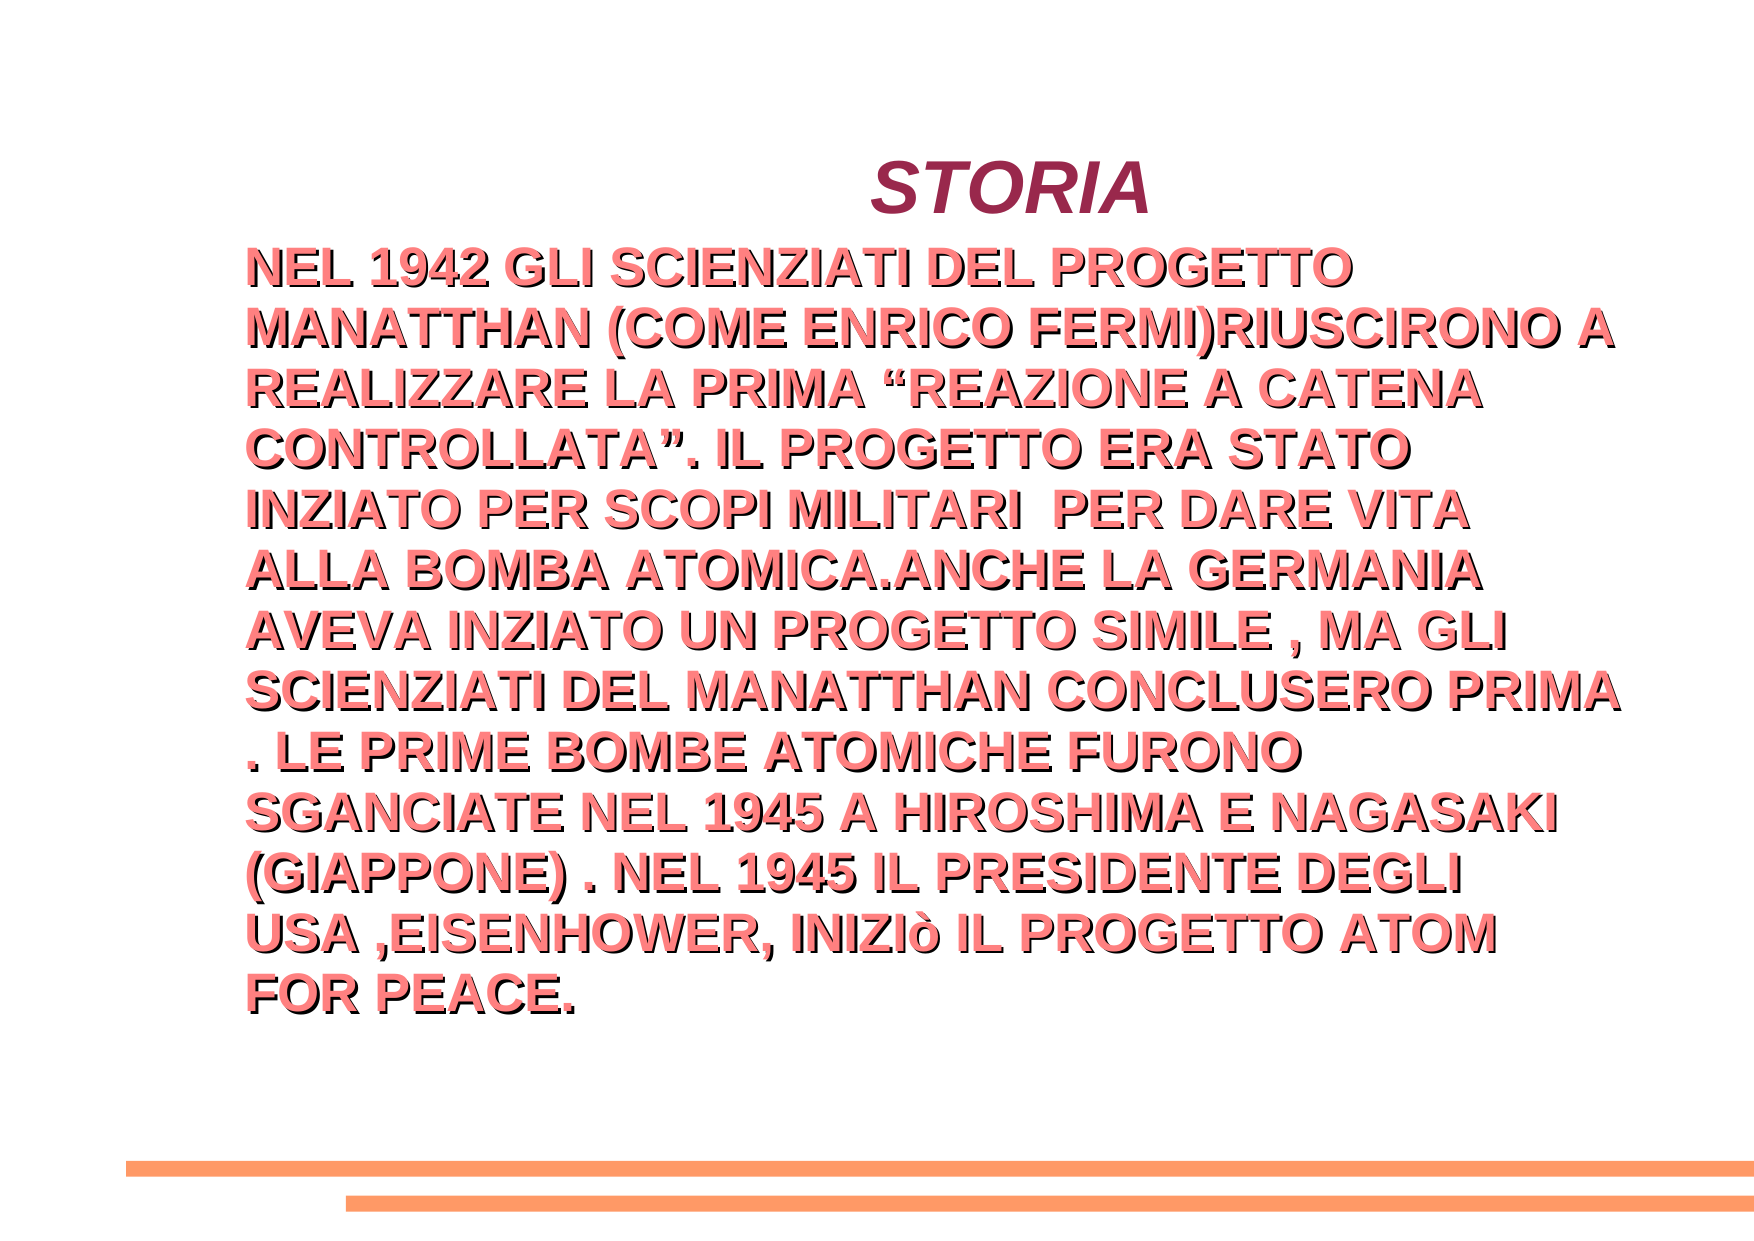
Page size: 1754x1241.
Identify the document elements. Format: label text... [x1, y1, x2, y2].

title STORIA [679, 46, 1241, 236]
list NEL 1942 GLI SCIENZIATI DEL PROGETTO MANATTHAN (COME ENRICO FERMI)RIUSCIRONO A REALIZZARE LA PRIMA “REAZIONE A CATENA CONTROLLATA”. IL PROGETTO ERA STATO INZIATO PER SCOPI MILITARI PER DARE VITA ALLA BOMBA ATOMICA.ANCHE LA GERMANIA AVEVA INZIATO UN PROGETTO SIMILE , MA GLI SCIENZIATI DEL MANATTHAN CONCLUSERO PRIMA . LE PRIME BOMBE ATOMICHE FURONO SGANCIATE NEL 1945 A HIROSHIMA E NAGASAKI (GIAPPONE) . NEL 1945 IL PRESIDENTE DEGLI USA ,EISENHOWER, INIZIò IL PROGETTO ATOM FOR PEACE. [161, 236, 1627, 1219]
